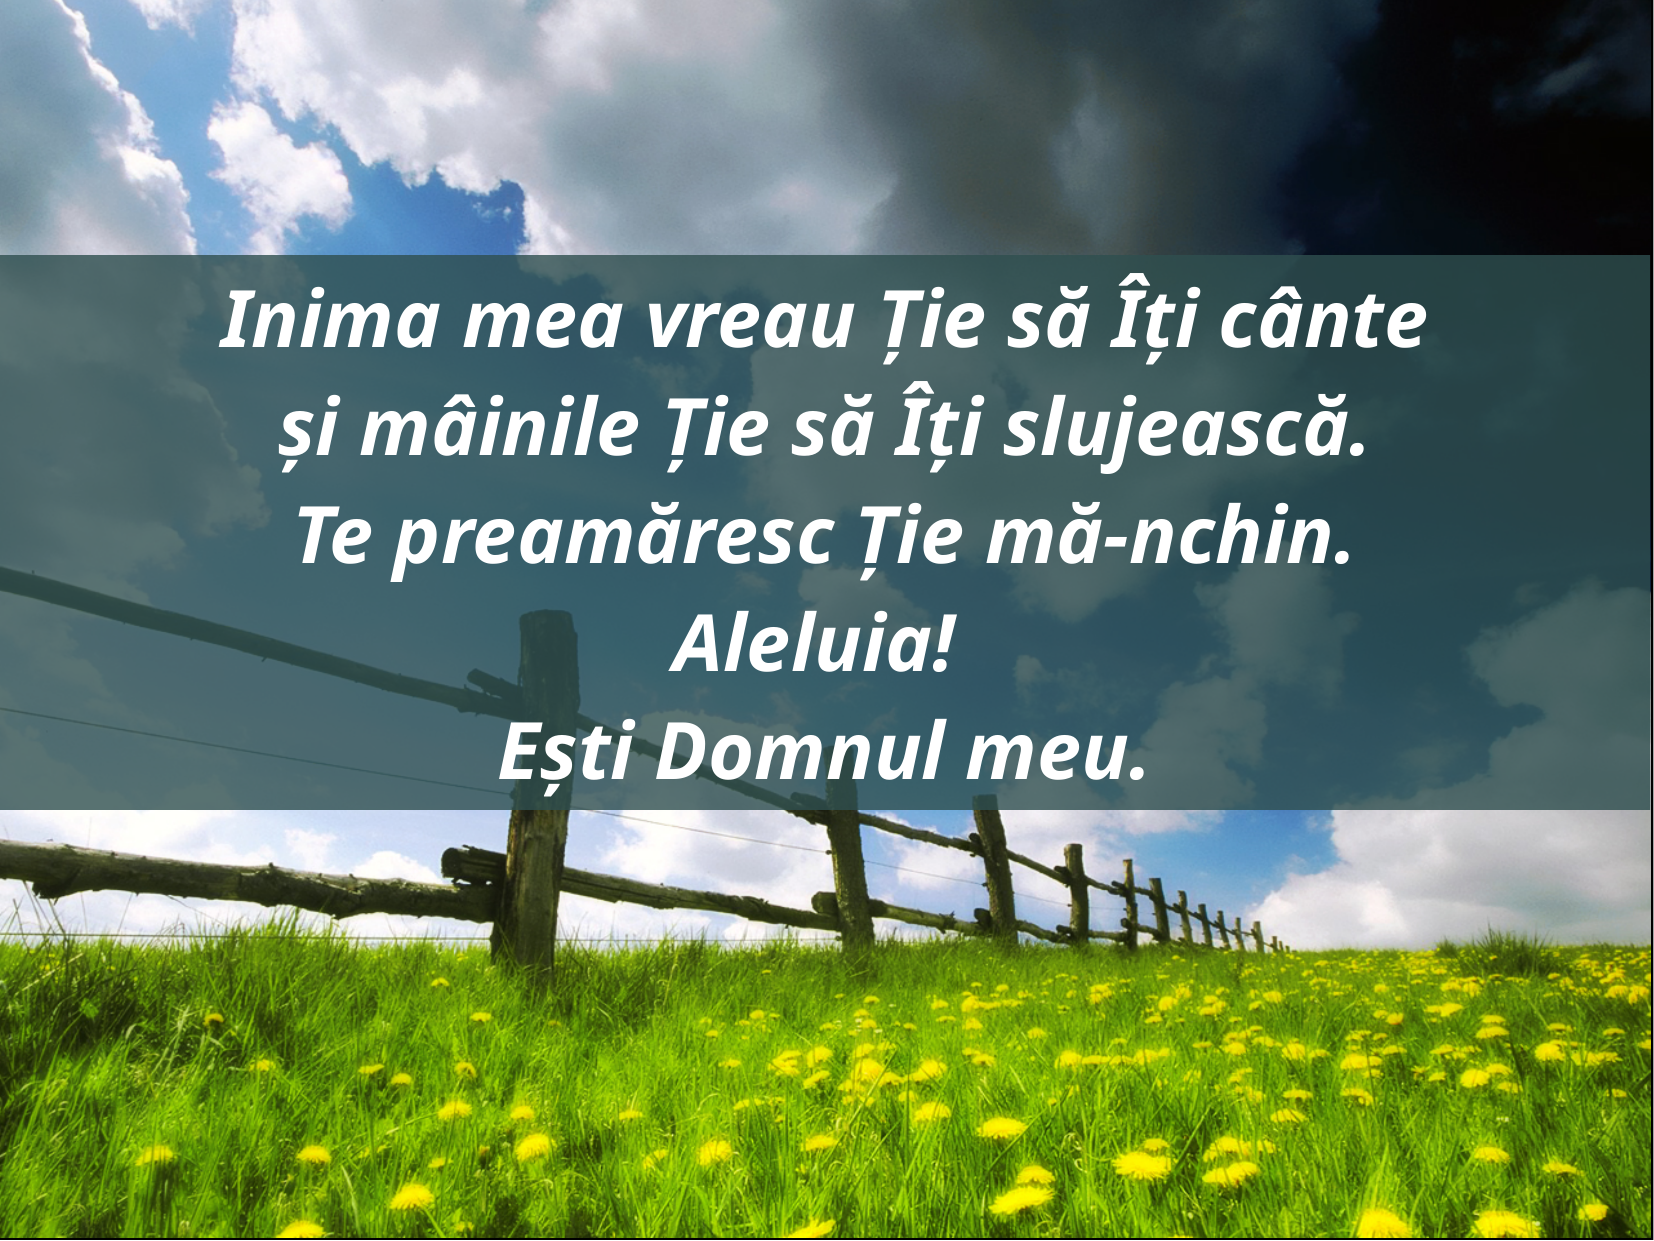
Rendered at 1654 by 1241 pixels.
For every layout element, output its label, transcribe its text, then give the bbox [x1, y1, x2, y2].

text_box Inima mea vreau Ție să Îți cânte şi mâinile Ție să Îți slujească. Te preamăresc Ție mă-nchin. Aleluia! Ești Domnul meu. [0, 283, 1651, 782]
picture [0, 810, 1651, 1238]
picture [0, 0, 1651, 255]
